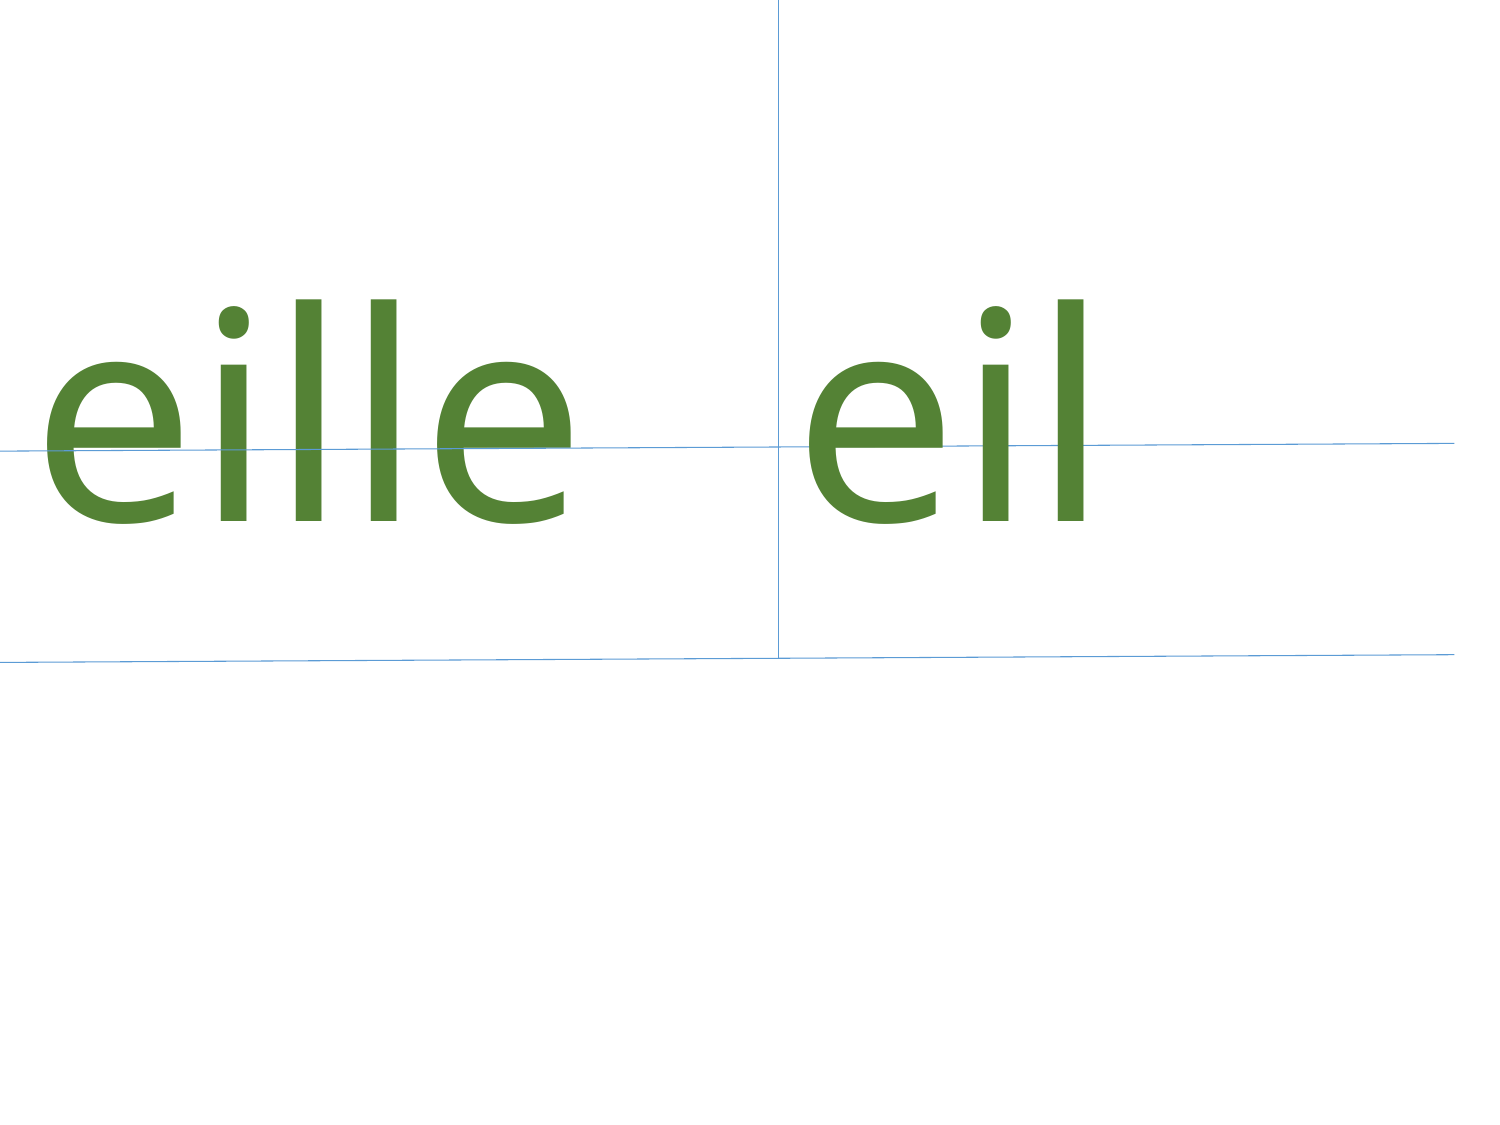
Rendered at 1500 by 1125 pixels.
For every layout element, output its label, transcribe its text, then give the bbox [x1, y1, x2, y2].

text_box eille [464, 383, 544, 427]
text_box eille [17, 222, 778, 450]
text_box eille [17, 448, 778, 587]
text_box eille [74, 383, 154, 427]
text_box eil [779, 222, 1303, 587]
